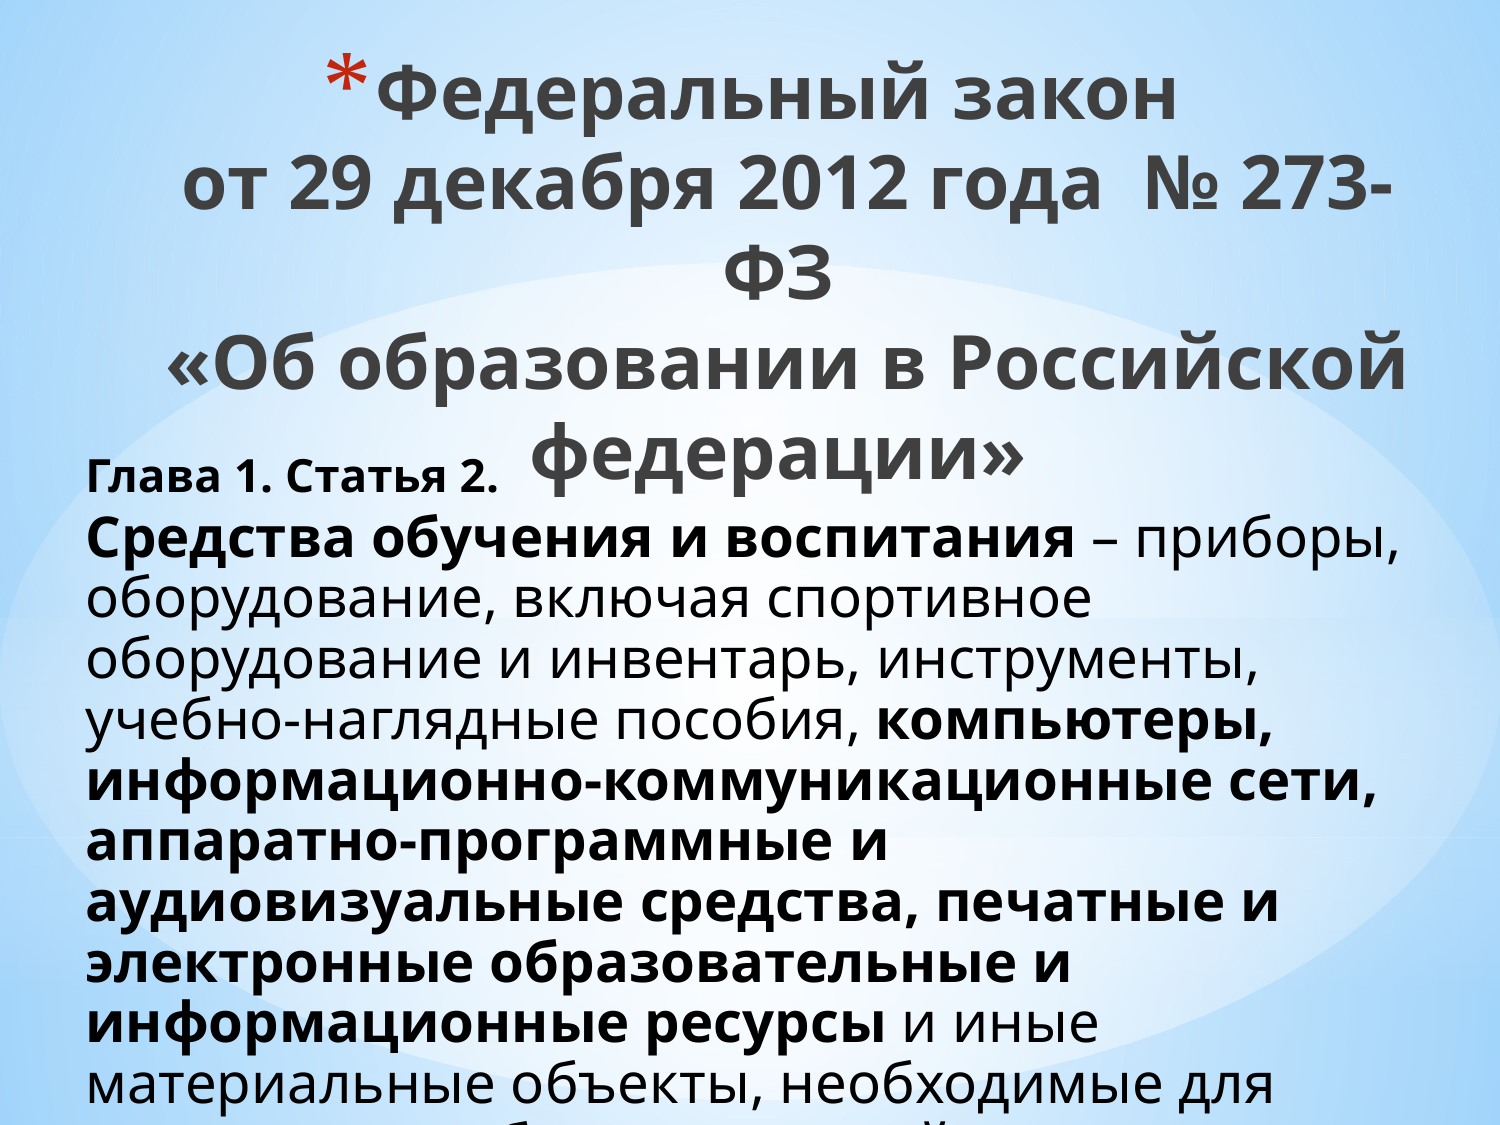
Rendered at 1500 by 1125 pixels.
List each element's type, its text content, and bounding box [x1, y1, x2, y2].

title Федеральный закон от 29 декабря 2012 года № 273-ФЗ «Об образовании в Российской федерации» [93, 93, 1430, 445]
subtitle Глава 1. Статья 2. Средства обучения и воспитания – приборы, оборудование, включая спортивное оборудование и инвентарь, инструменты, учебно-наглядные пособия, компьютеры, информационно-коммуникационные сети, аппаратно-программные и аудиовизуальные средства, печатные и электронные образовательные и информационные ресурсы и иные материальные объекты, необходимые для организации образовательной деятельности. [70, 445, 1442, 1055]
